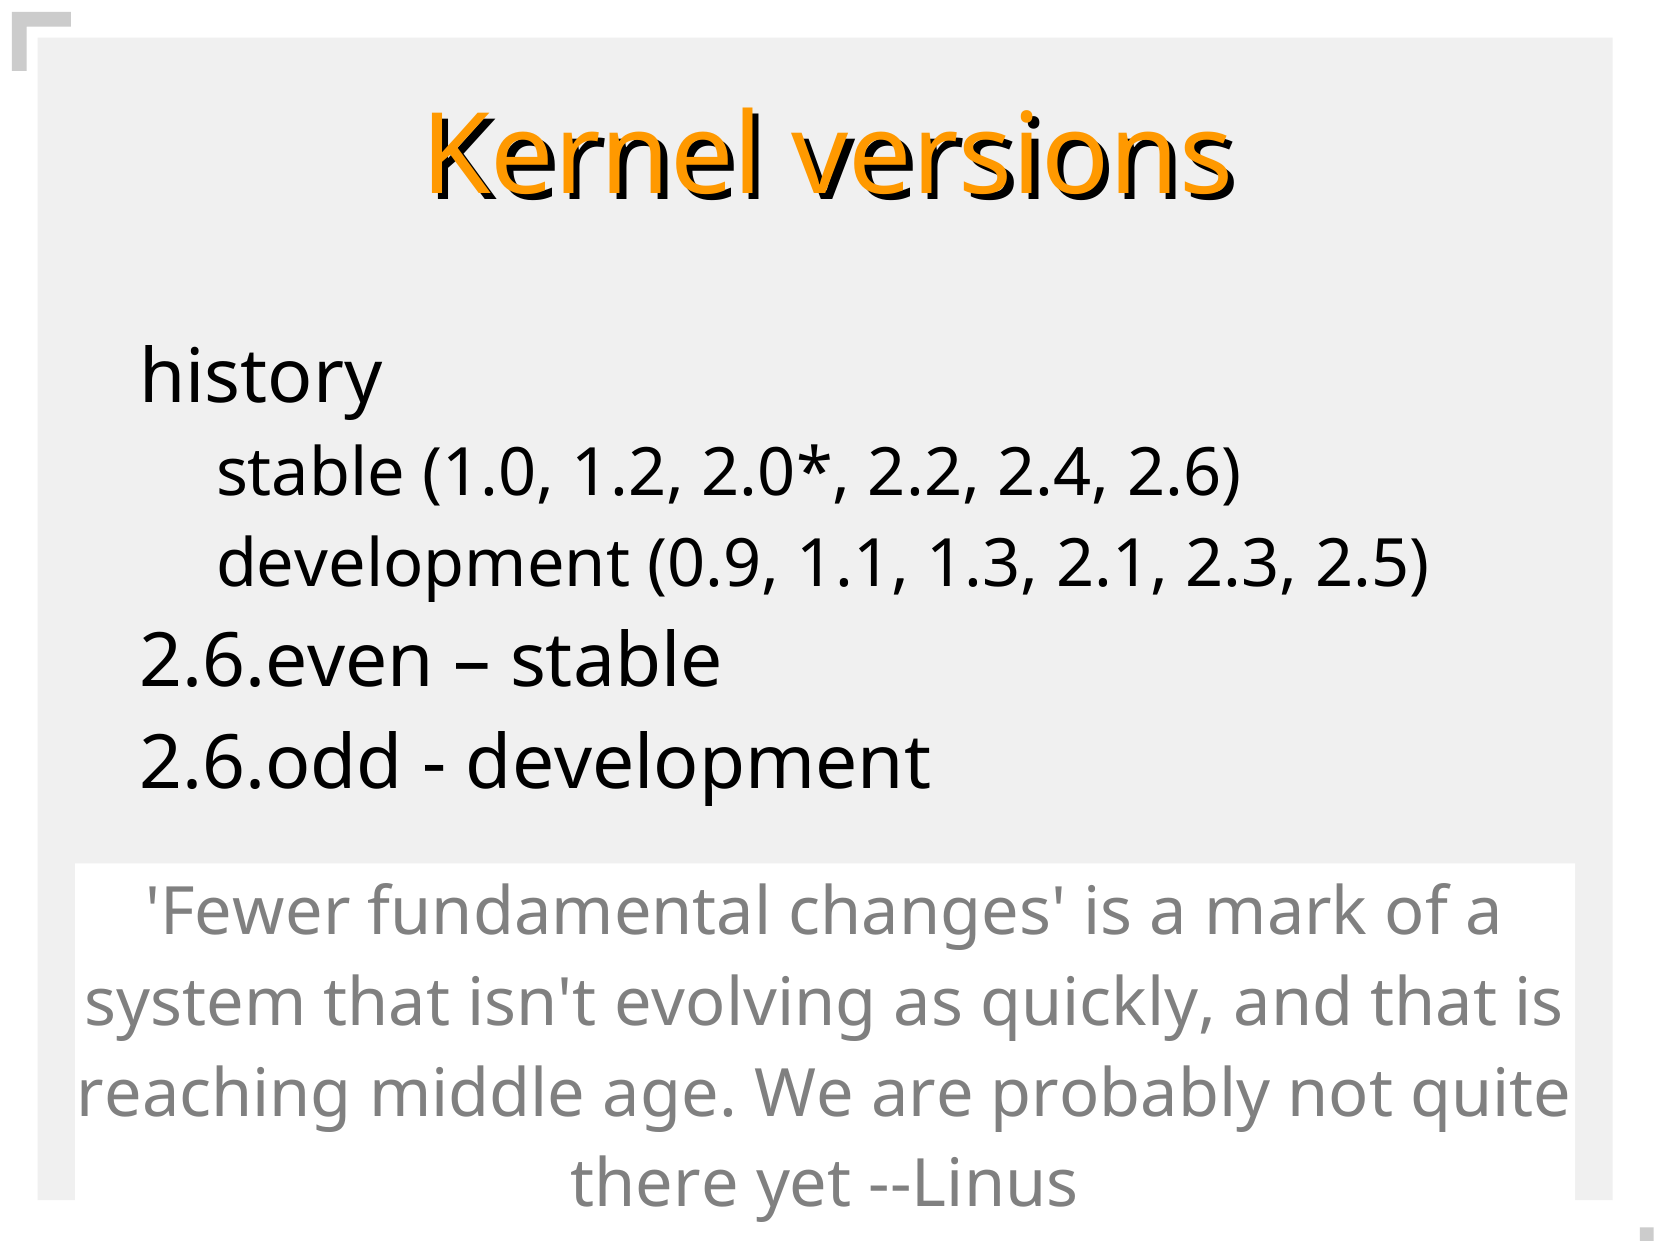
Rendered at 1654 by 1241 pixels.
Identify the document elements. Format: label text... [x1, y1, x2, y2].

text_box 'Fewer fundamental changes' is a mark of a system that isn't evolving as quickly, and that is reaching middle age. We are probably not quite there yet --Linus [75, 863, 1576, 1164]
title Kernel versions [121, 46, 1534, 254]
list history stable (1.0, 1.2, 2.0*, 2.2, 2.4, 2.6) development (0.9, 1.1, 1.3, 2.1, 2.3, 2.5) 2.6.even – stable 2.6.odd - development *) released in 1996. with 64 bit support for Alpha CPU [121, 322, 1561, 863]
